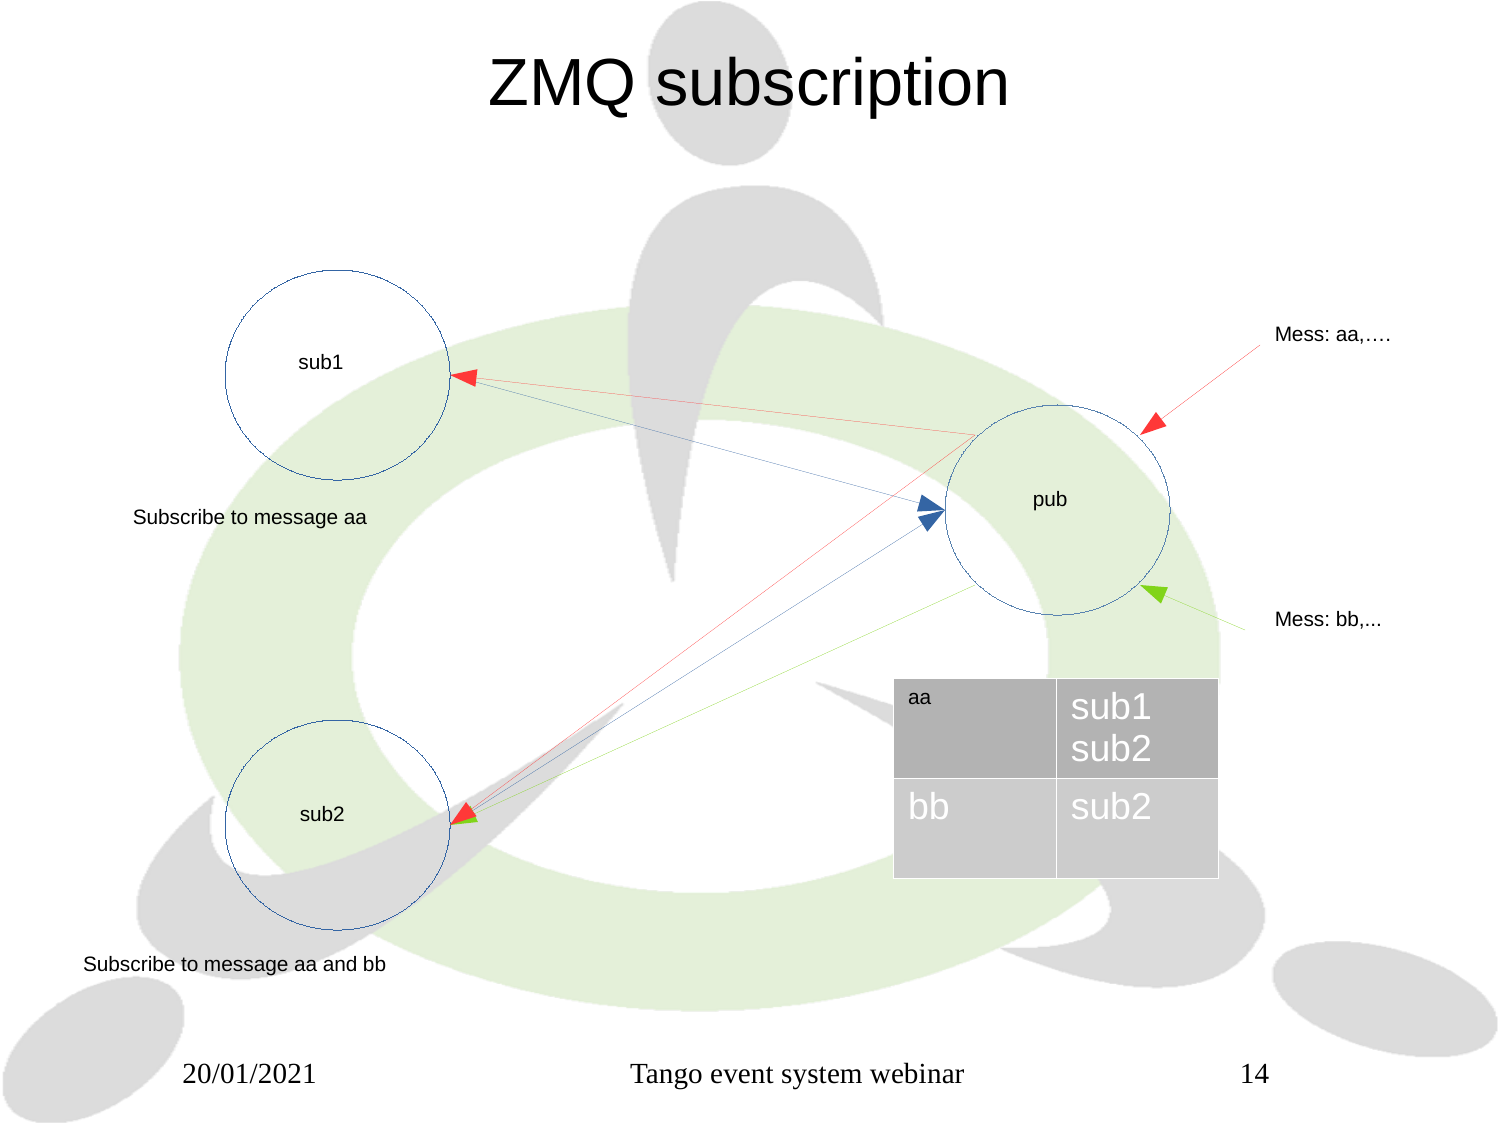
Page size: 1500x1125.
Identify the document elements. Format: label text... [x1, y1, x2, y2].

table_header aa [894, 679, 1056, 778]
text_box Subscribe to message aa [118, 498, 382, 537]
picture [0, 0, 1500, 1125]
text_box Subscribe to message aa and bb [68, 945, 401, 984]
text_box [945, 404, 1171, 616]
table_cell bb [894, 779, 1056, 878]
text_box [225, 270, 451, 481]
title ZMQ subscription [75, 29, 1426, 136]
text_box sub2 [285, 795, 360, 834]
text_box sub1 [283, 342, 359, 382]
text_box pub [1018, 479, 1083, 519]
text_box [225, 720, 451, 931]
text_box Mess: aa,…. [1260, 314, 1407, 354]
text_box Mess: bb,... [1260, 600, 1397, 639]
table_header sub1 sub2 [1057, 679, 1218, 778]
table_cell sub2 [1057, 779, 1218, 878]
